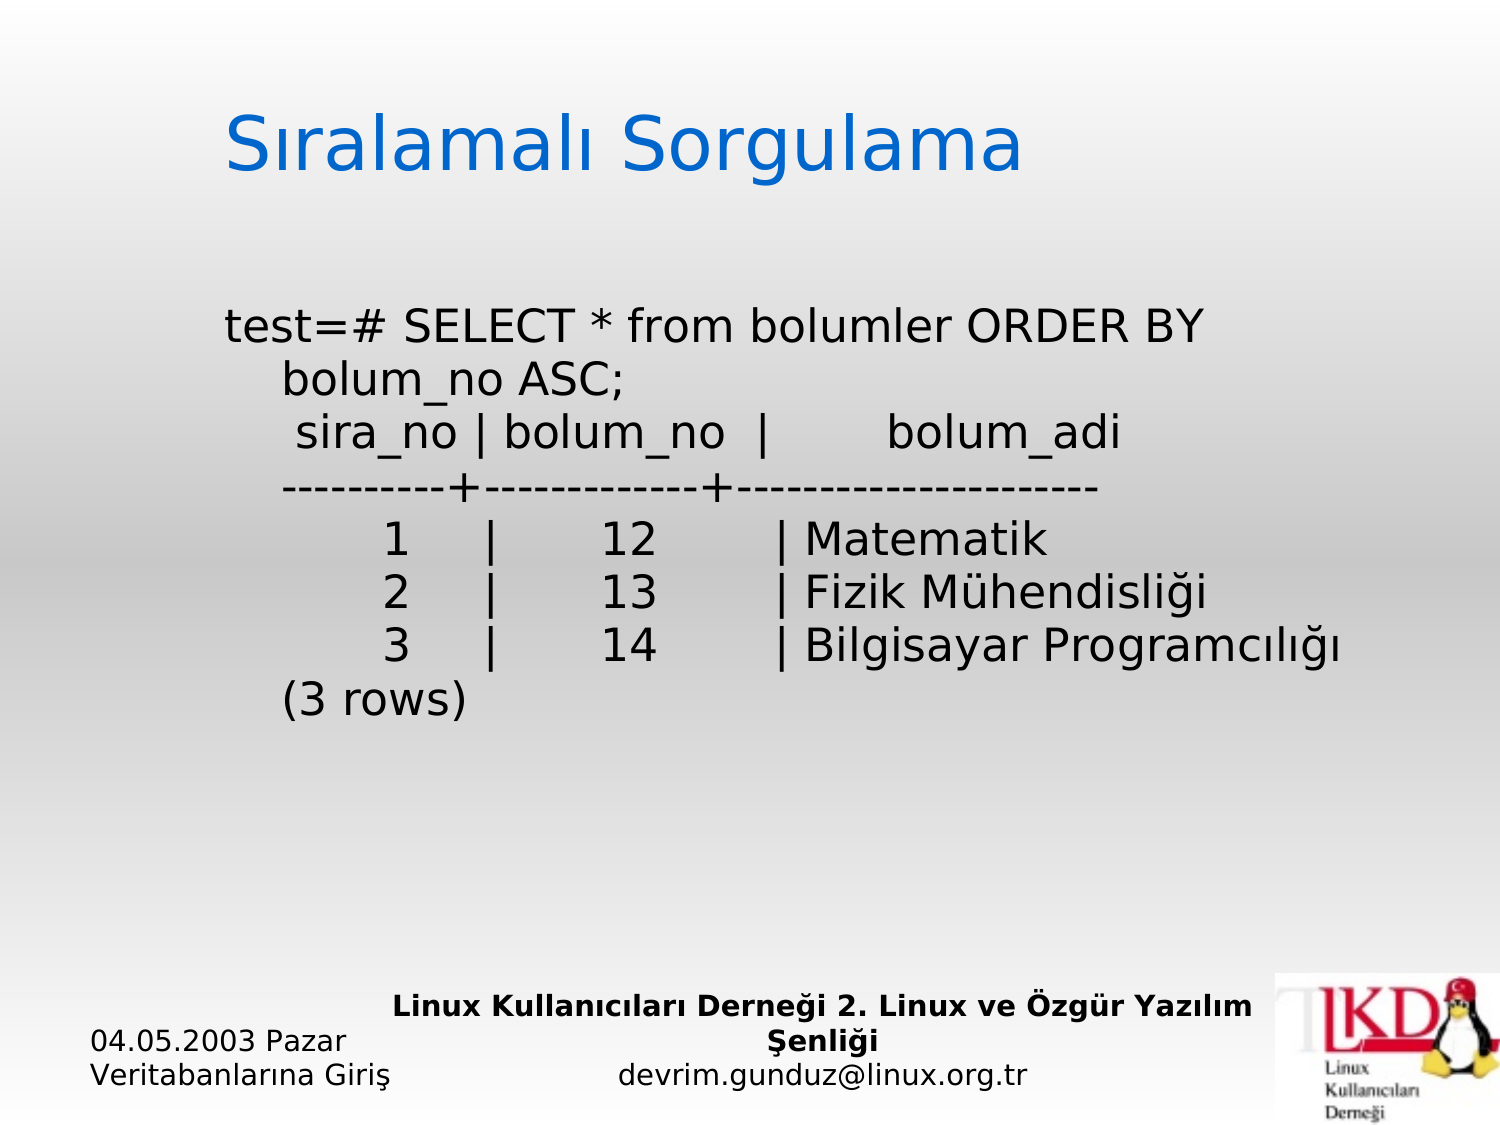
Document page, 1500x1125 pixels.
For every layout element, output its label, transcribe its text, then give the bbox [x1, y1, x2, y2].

title Sıralamalı Sorgulama [224, 49, 1425, 238]
list test=# SELECT * from bolumler ORDER BY bolum_no ASC; sira_no | bolum_no | bolum_adi ----------+-------------+---------------------- 1 | 12 | Matematik 2 | 13 | Fizik Mühendisliği 3 | 14 | Bilgisayar Programcılığı (3 rows) [224, 299, 1425, 975]
picture [1275, 973, 1500, 1125]
